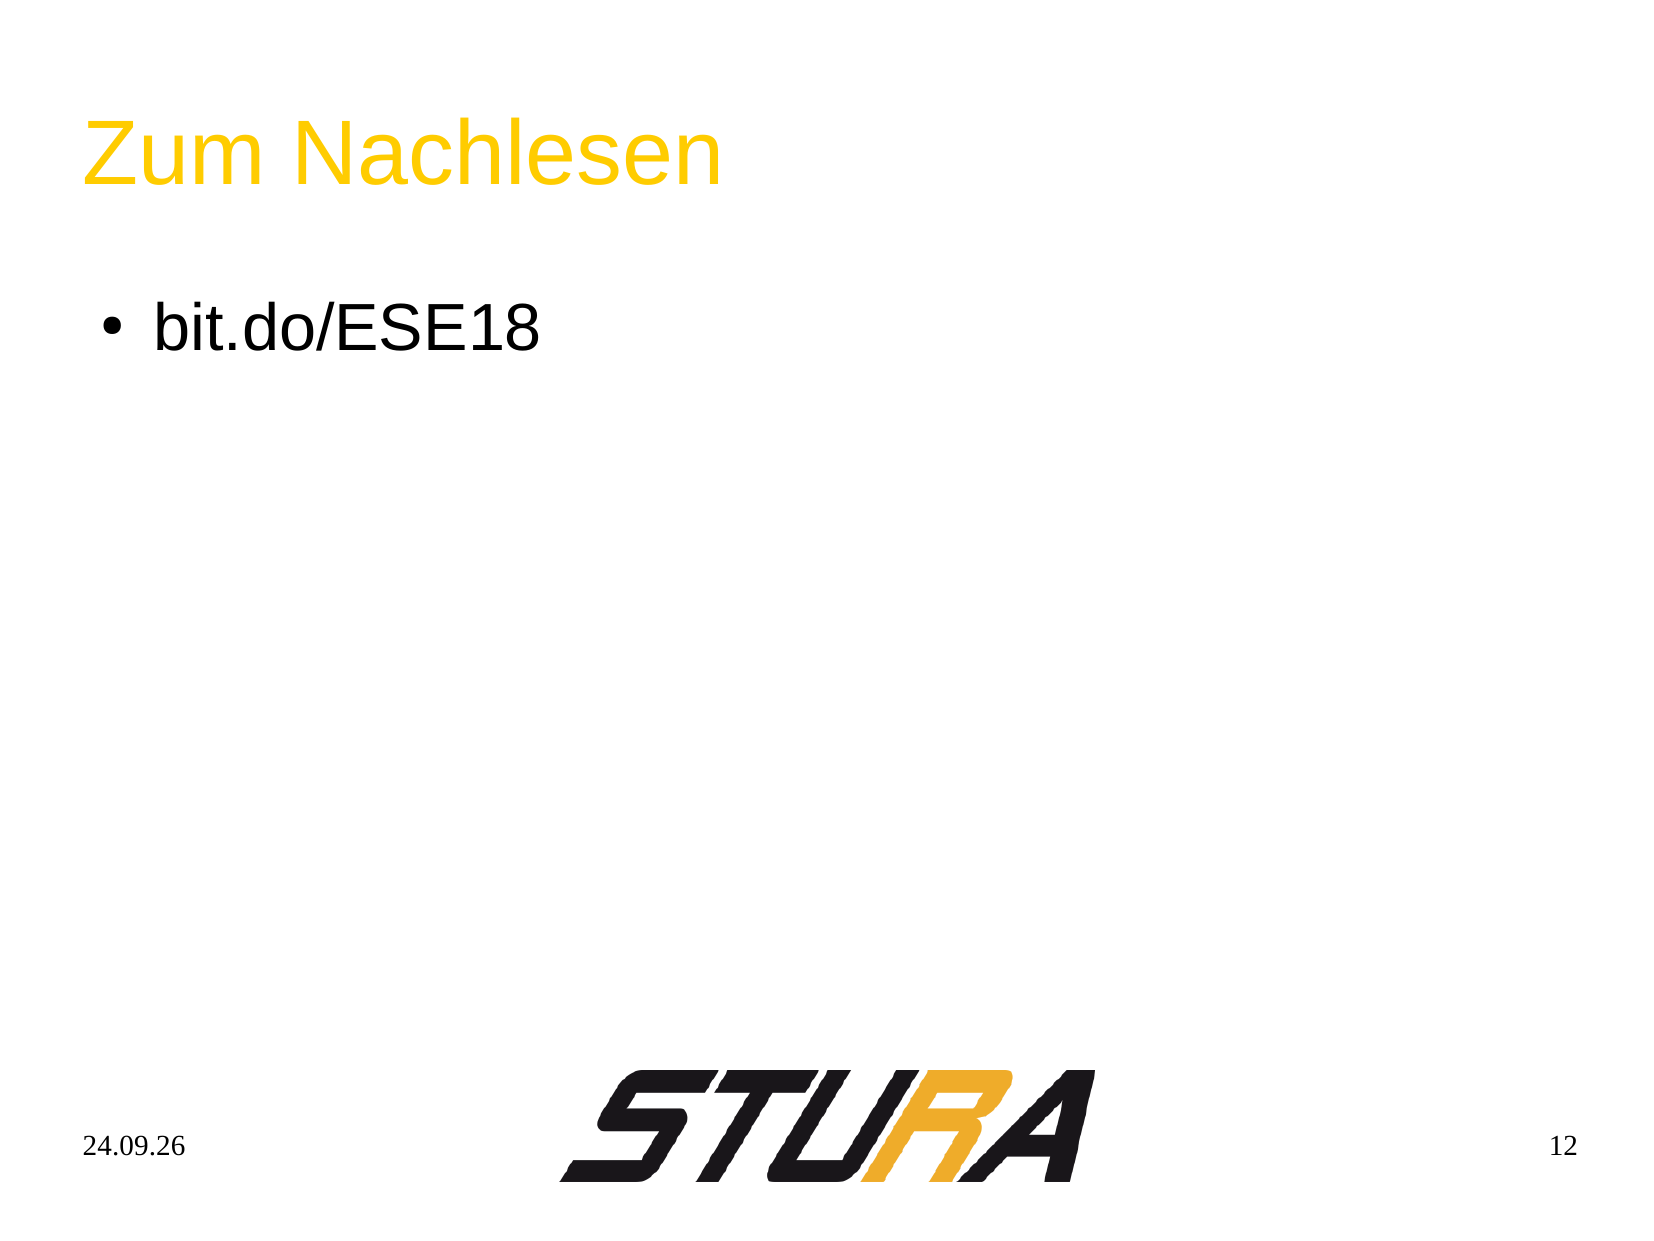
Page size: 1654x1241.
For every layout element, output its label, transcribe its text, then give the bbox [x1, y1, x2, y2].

title Zum Nachlesen [82, 49, 1571, 257]
list bit.do/ESE18 [82, 290, 1571, 1010]
picture [559, 1070, 1095, 1182]
